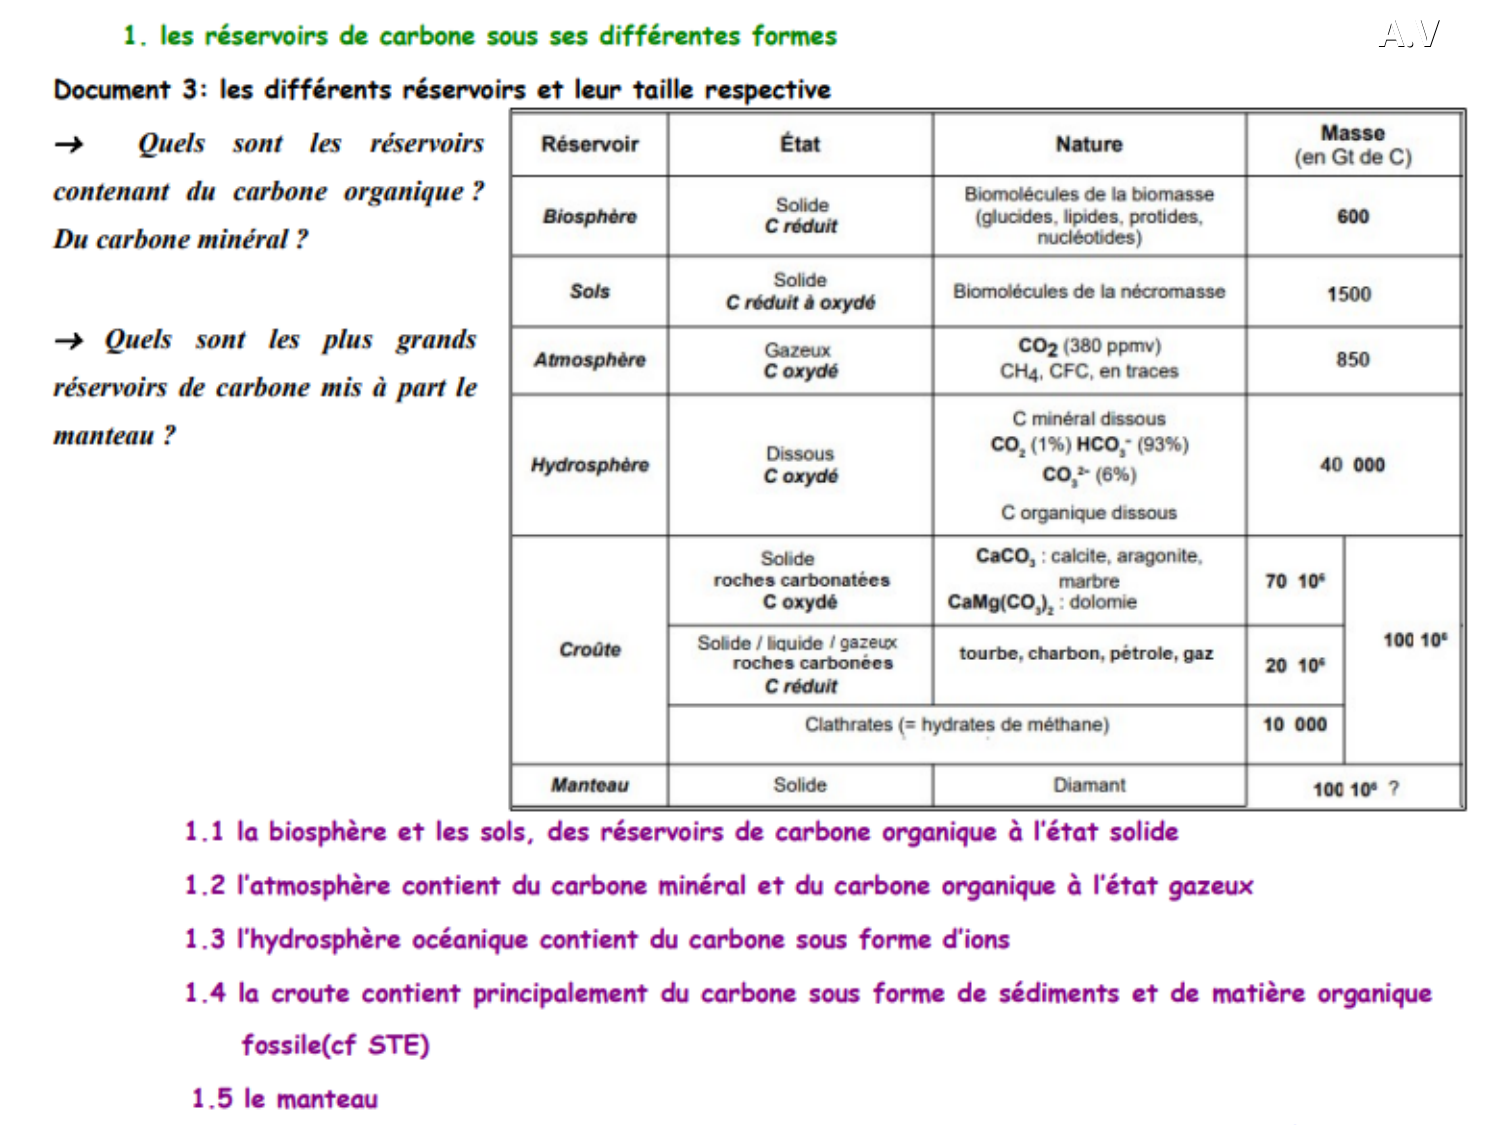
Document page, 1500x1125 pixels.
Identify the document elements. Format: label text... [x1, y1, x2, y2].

text_box A.V [1363, 1, 1488, 63]
picture [23, 14, 1477, 1125]
